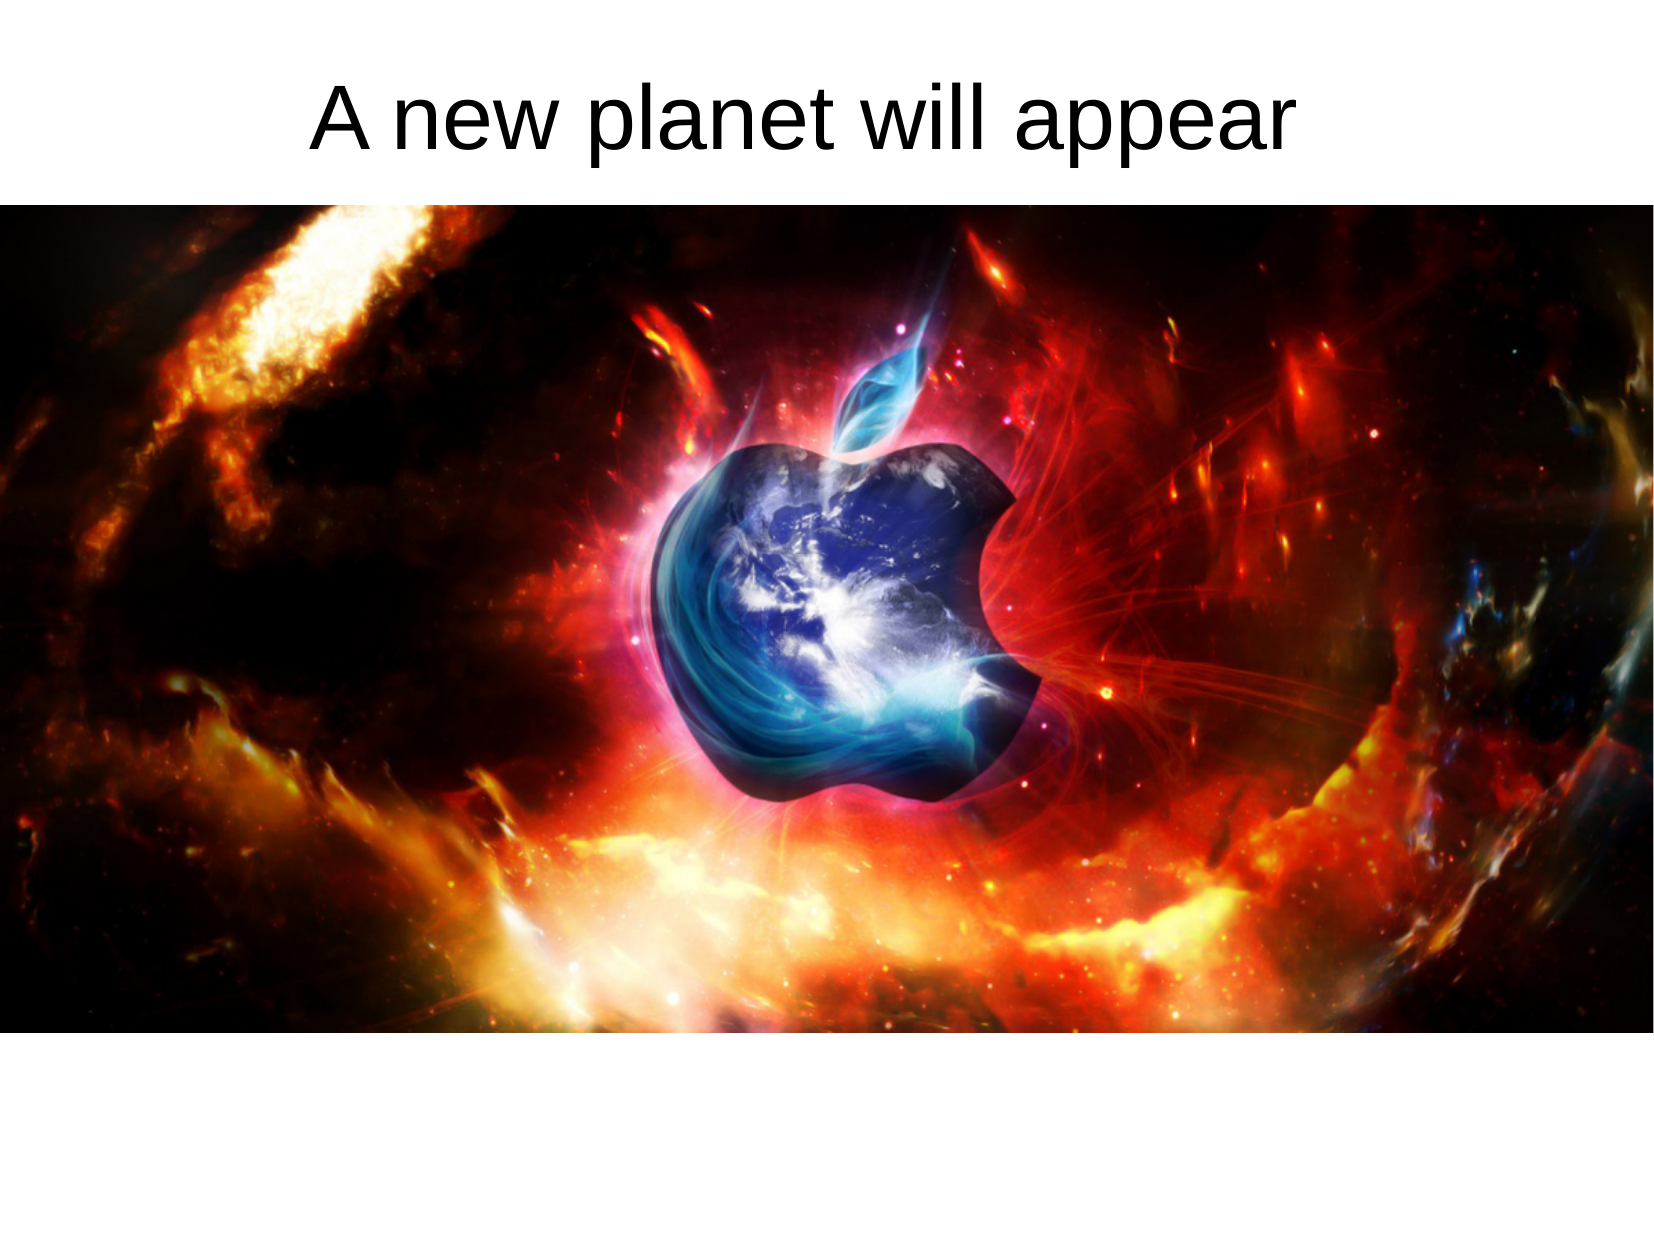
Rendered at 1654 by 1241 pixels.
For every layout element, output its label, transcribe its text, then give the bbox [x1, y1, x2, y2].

picture [0, 205, 1654, 1033]
text_box A new planet will appear [295, 59, 1506, 177]
